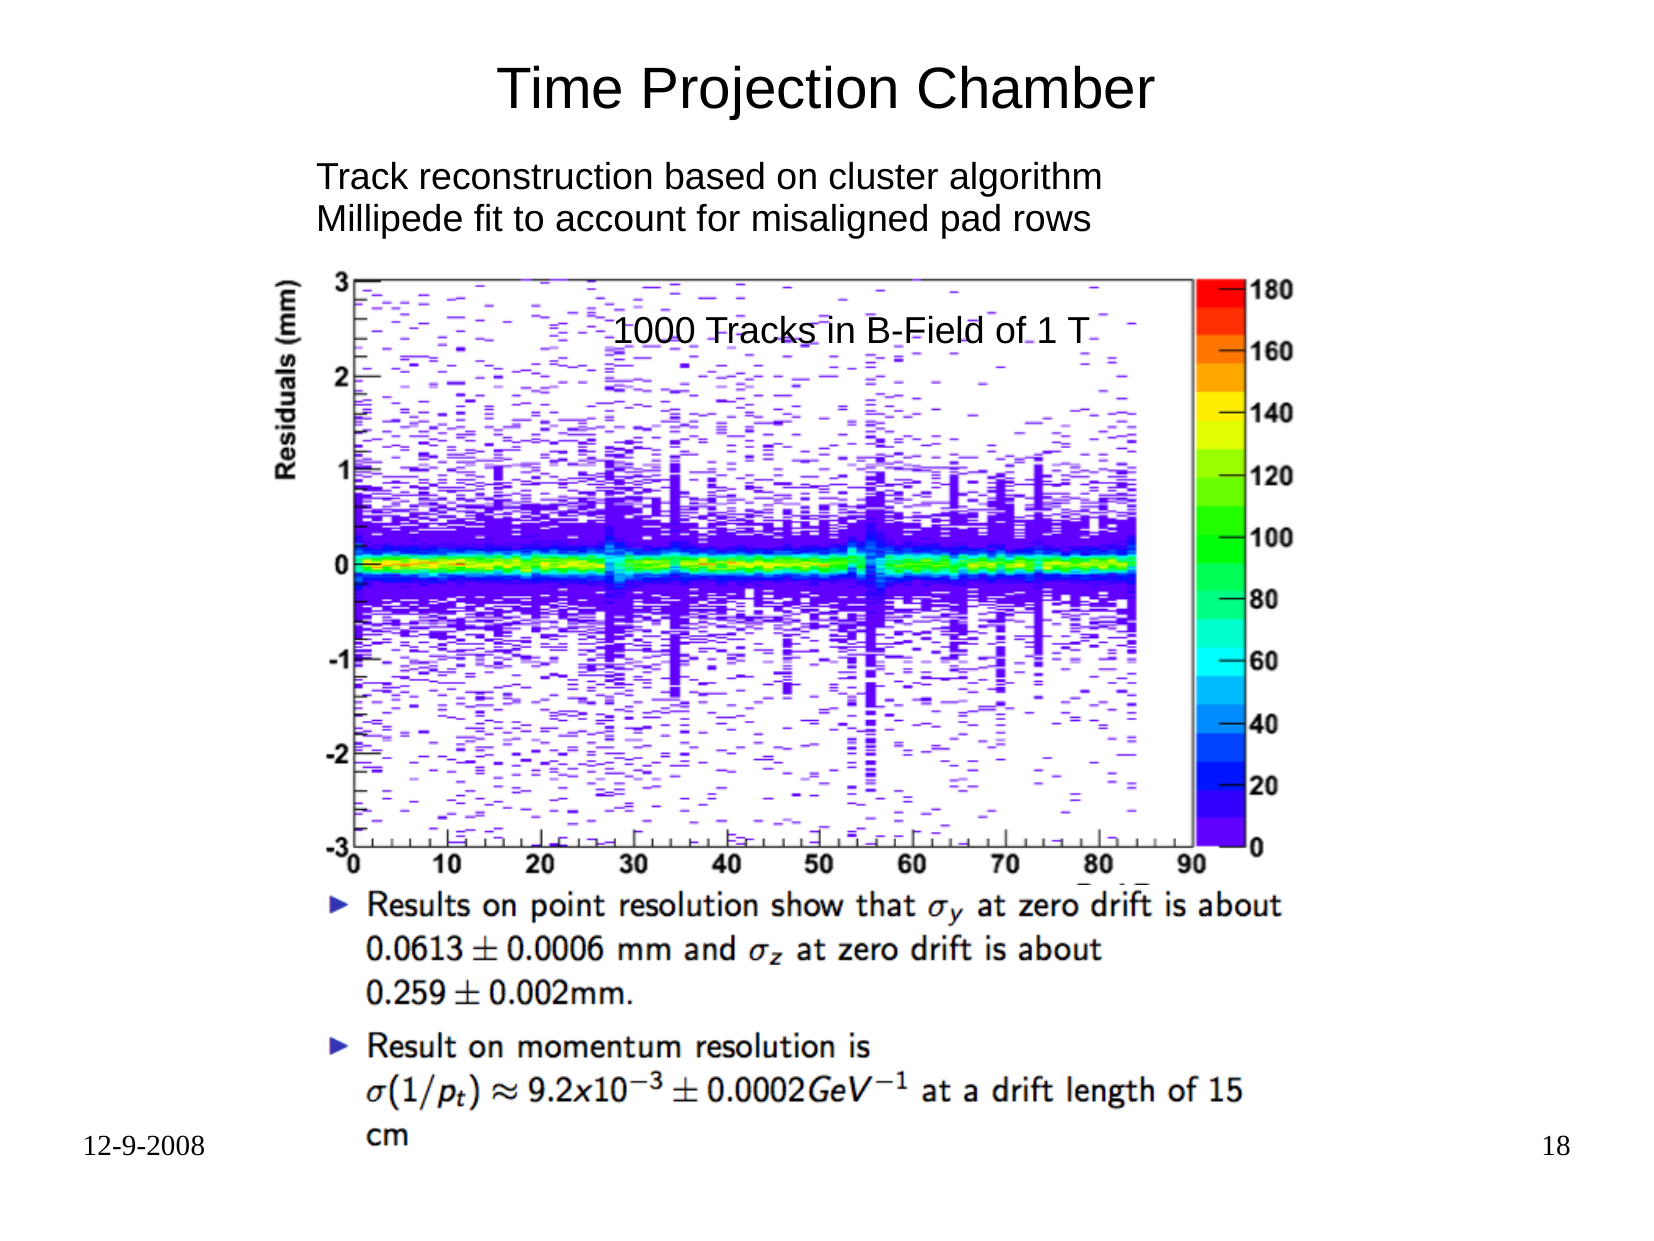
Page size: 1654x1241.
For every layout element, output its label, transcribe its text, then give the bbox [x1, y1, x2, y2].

text_box Track reconstruction based on cluster algorithm Millipede fit to account for misaligned pad rows [301, 192, 1235, 251]
text_box 1000 Tracks in B-Field of 1 T [597, 301, 1164, 361]
picture [247, 248, 1359, 1174]
title Time Projection Chamber [82, 0, 1571, 192]
